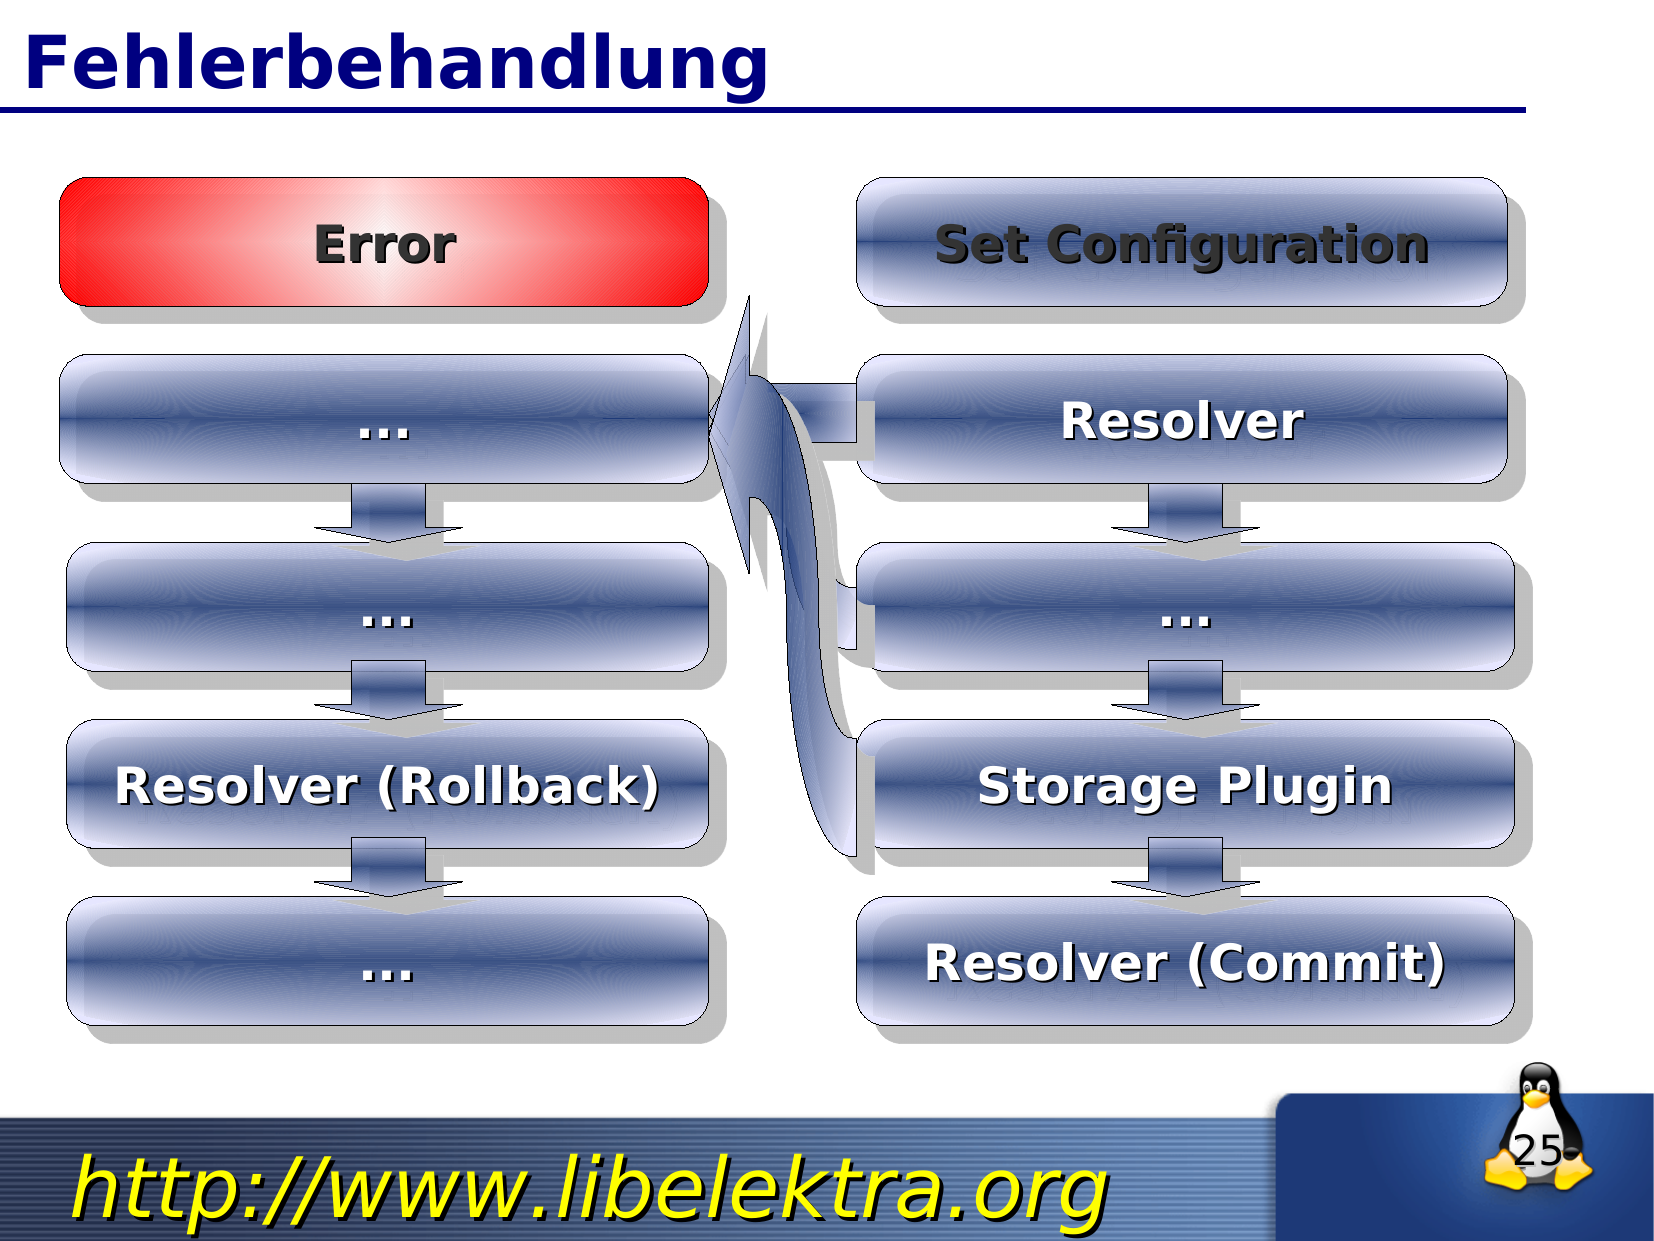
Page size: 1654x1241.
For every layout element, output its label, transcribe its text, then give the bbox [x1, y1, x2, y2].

text_box [1111, 483, 1260, 543]
text_box <Nummer> [1312, 1122, 1565, 1178]
picture [0, 1061, 1654, 1241]
text_box Resolver [856, 354, 1508, 484]
text_box [708, 295, 857, 857]
text_box Storage Plugin [857, 719, 1515, 849]
text_box [314, 660, 463, 720]
text_box ... [856, 542, 1515, 672]
text_box Fehlerbehandlung [22, 14, 1611, 111]
text_box [1111, 660, 1260, 720]
text_box [1111, 837, 1260, 897]
text_box Error [59, 177, 709, 307]
text_box ... [66, 896, 709, 1026]
text_box Set Configuration [856, 177, 1508, 307]
text_box Resolver (Commit) [856, 896, 1515, 1026]
text_box ... [59, 354, 709, 484]
text_box Resolver (Rollback) [66, 719, 709, 849]
text_box [314, 837, 463, 897]
text_box ... [66, 542, 709, 672]
text_box [314, 483, 463, 543]
